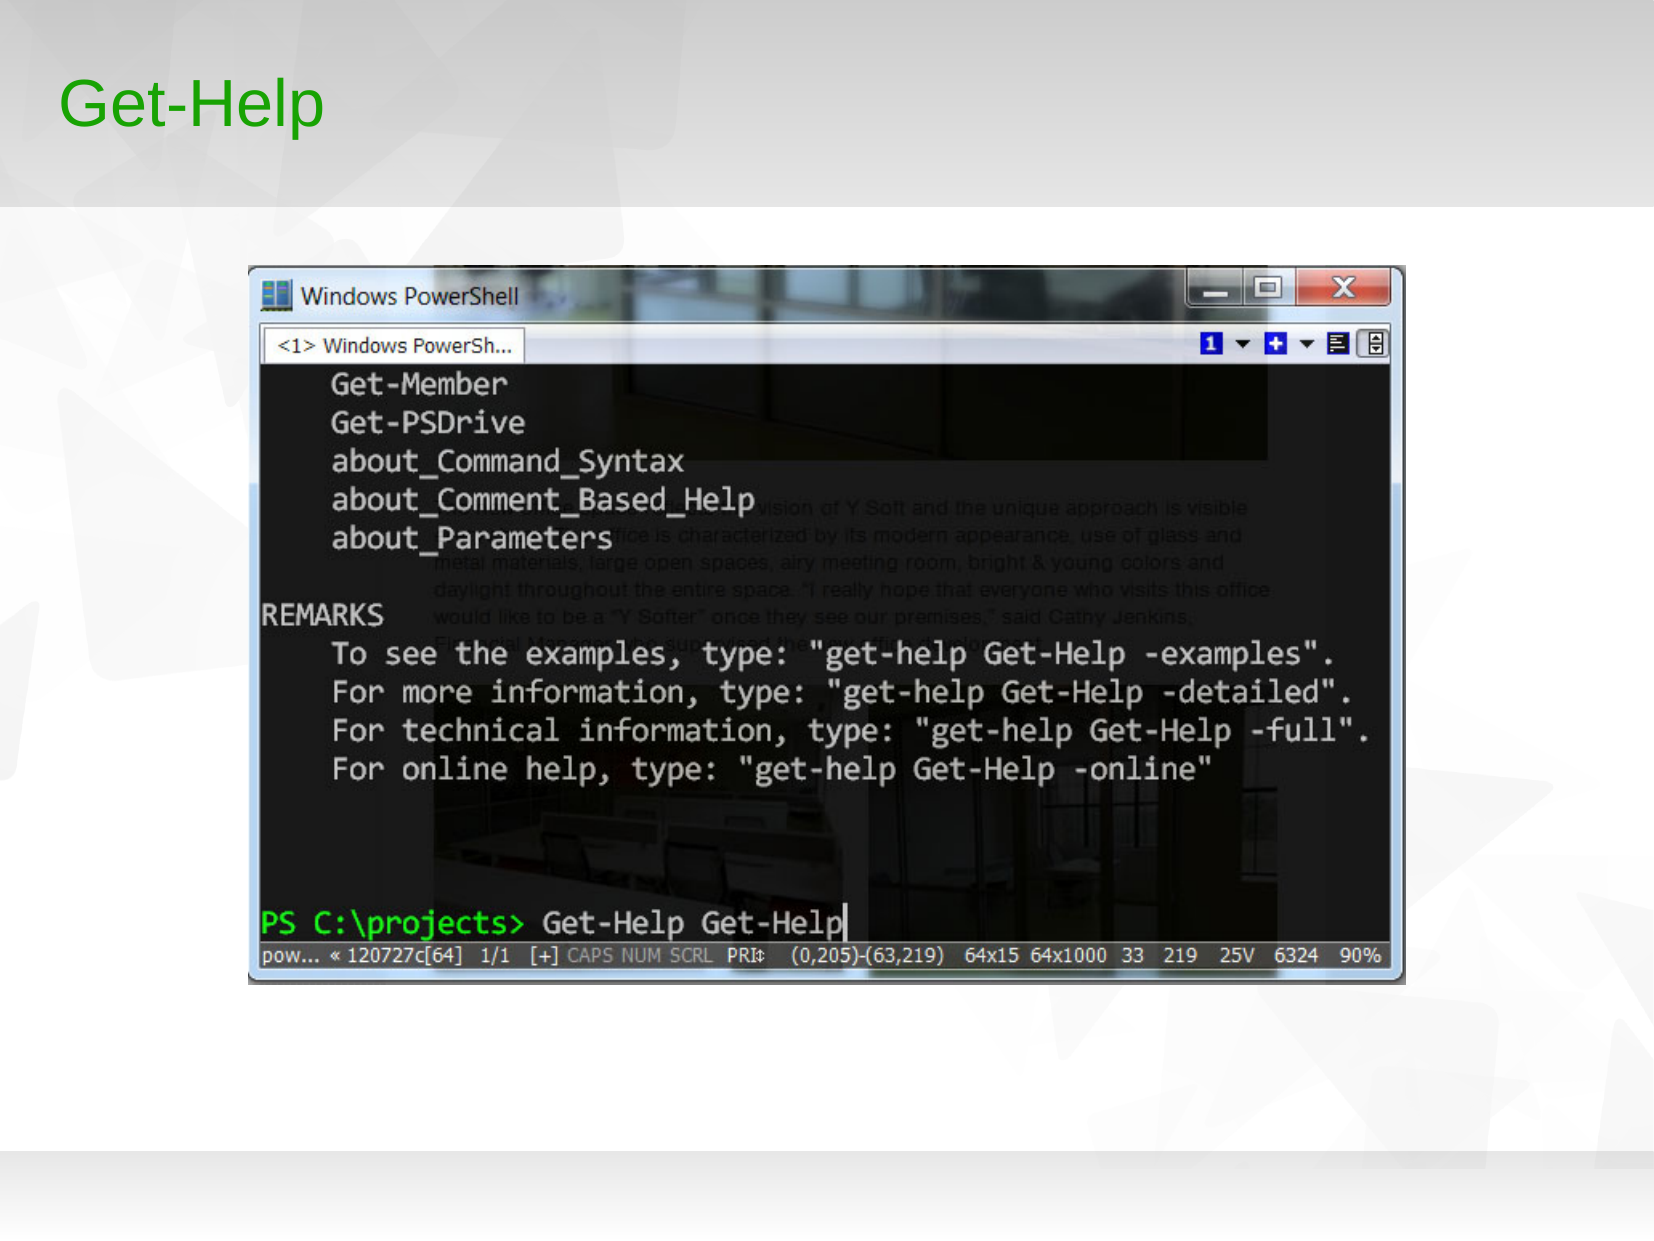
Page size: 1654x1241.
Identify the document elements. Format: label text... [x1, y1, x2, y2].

picture [0, 0, 1654, 1169]
title Get-Help [59, 29, 1595, 178]
